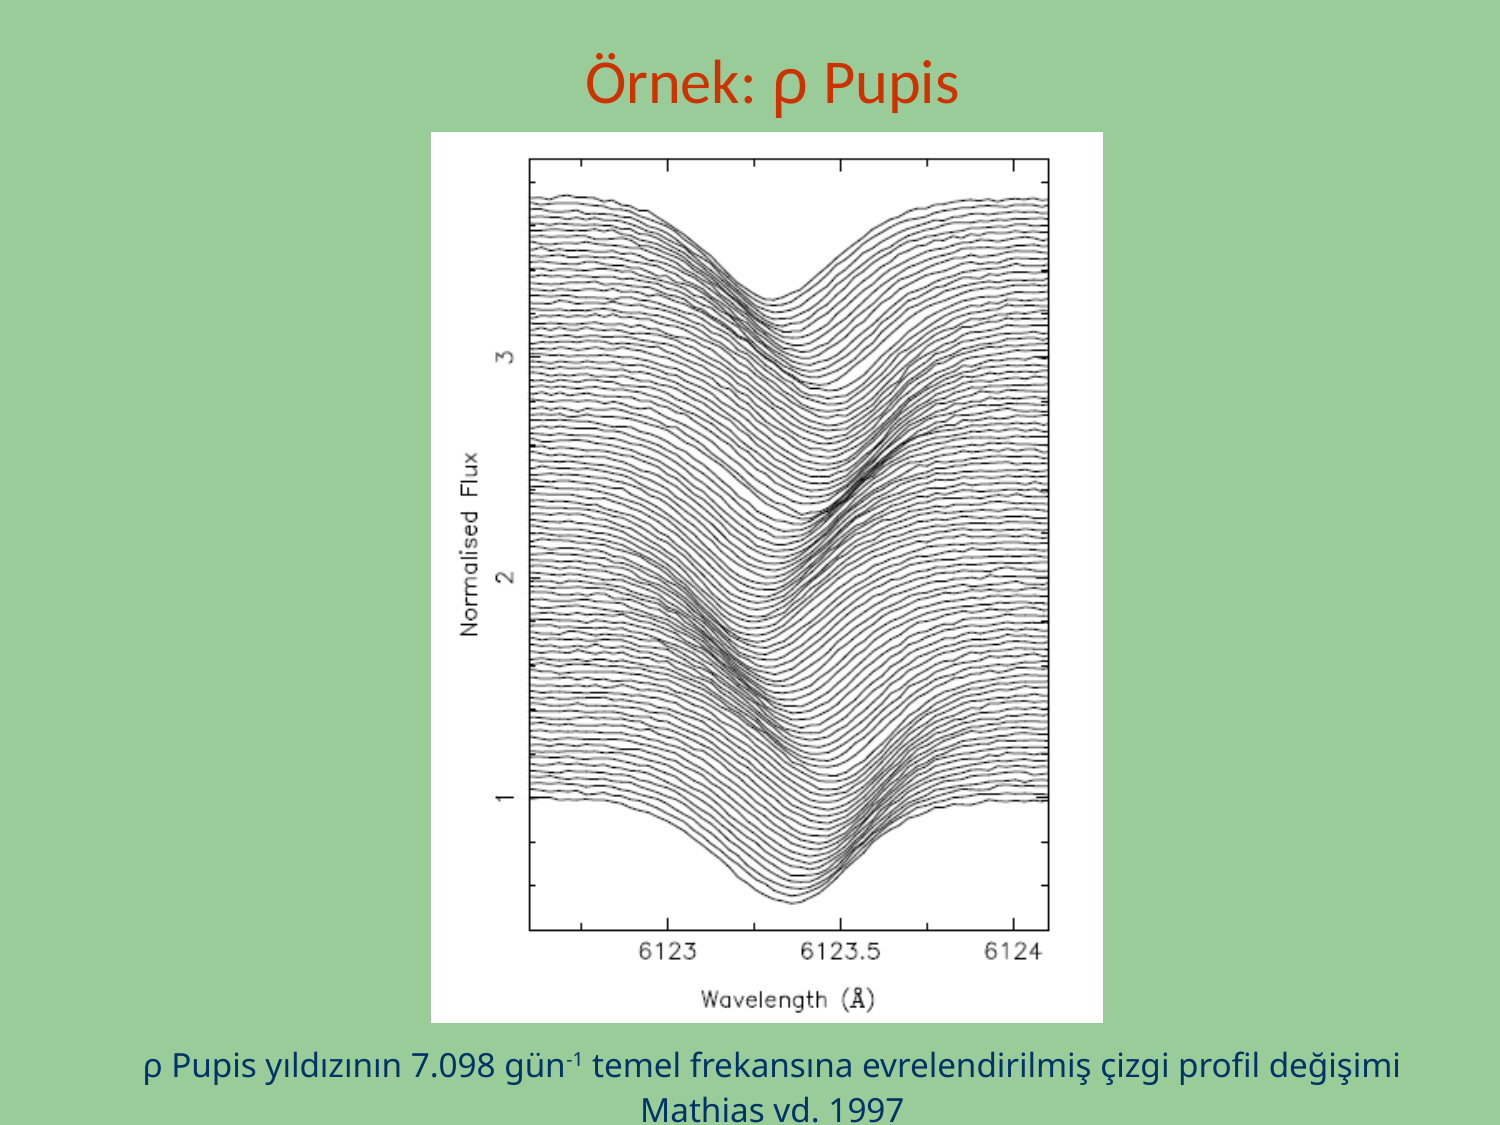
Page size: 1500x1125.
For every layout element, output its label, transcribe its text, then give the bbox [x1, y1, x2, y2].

picture [431, 132, 1103, 1023]
text_box ρ Pupis yıldızının 7.098 gün-1 temel frekansına evrelendirilmiş çizgi profil değişimi Mathias vd. 1997 [75, 1034, 1471, 1125]
title Örnek: ρ Pupis [135, 23, 1410, 136]
